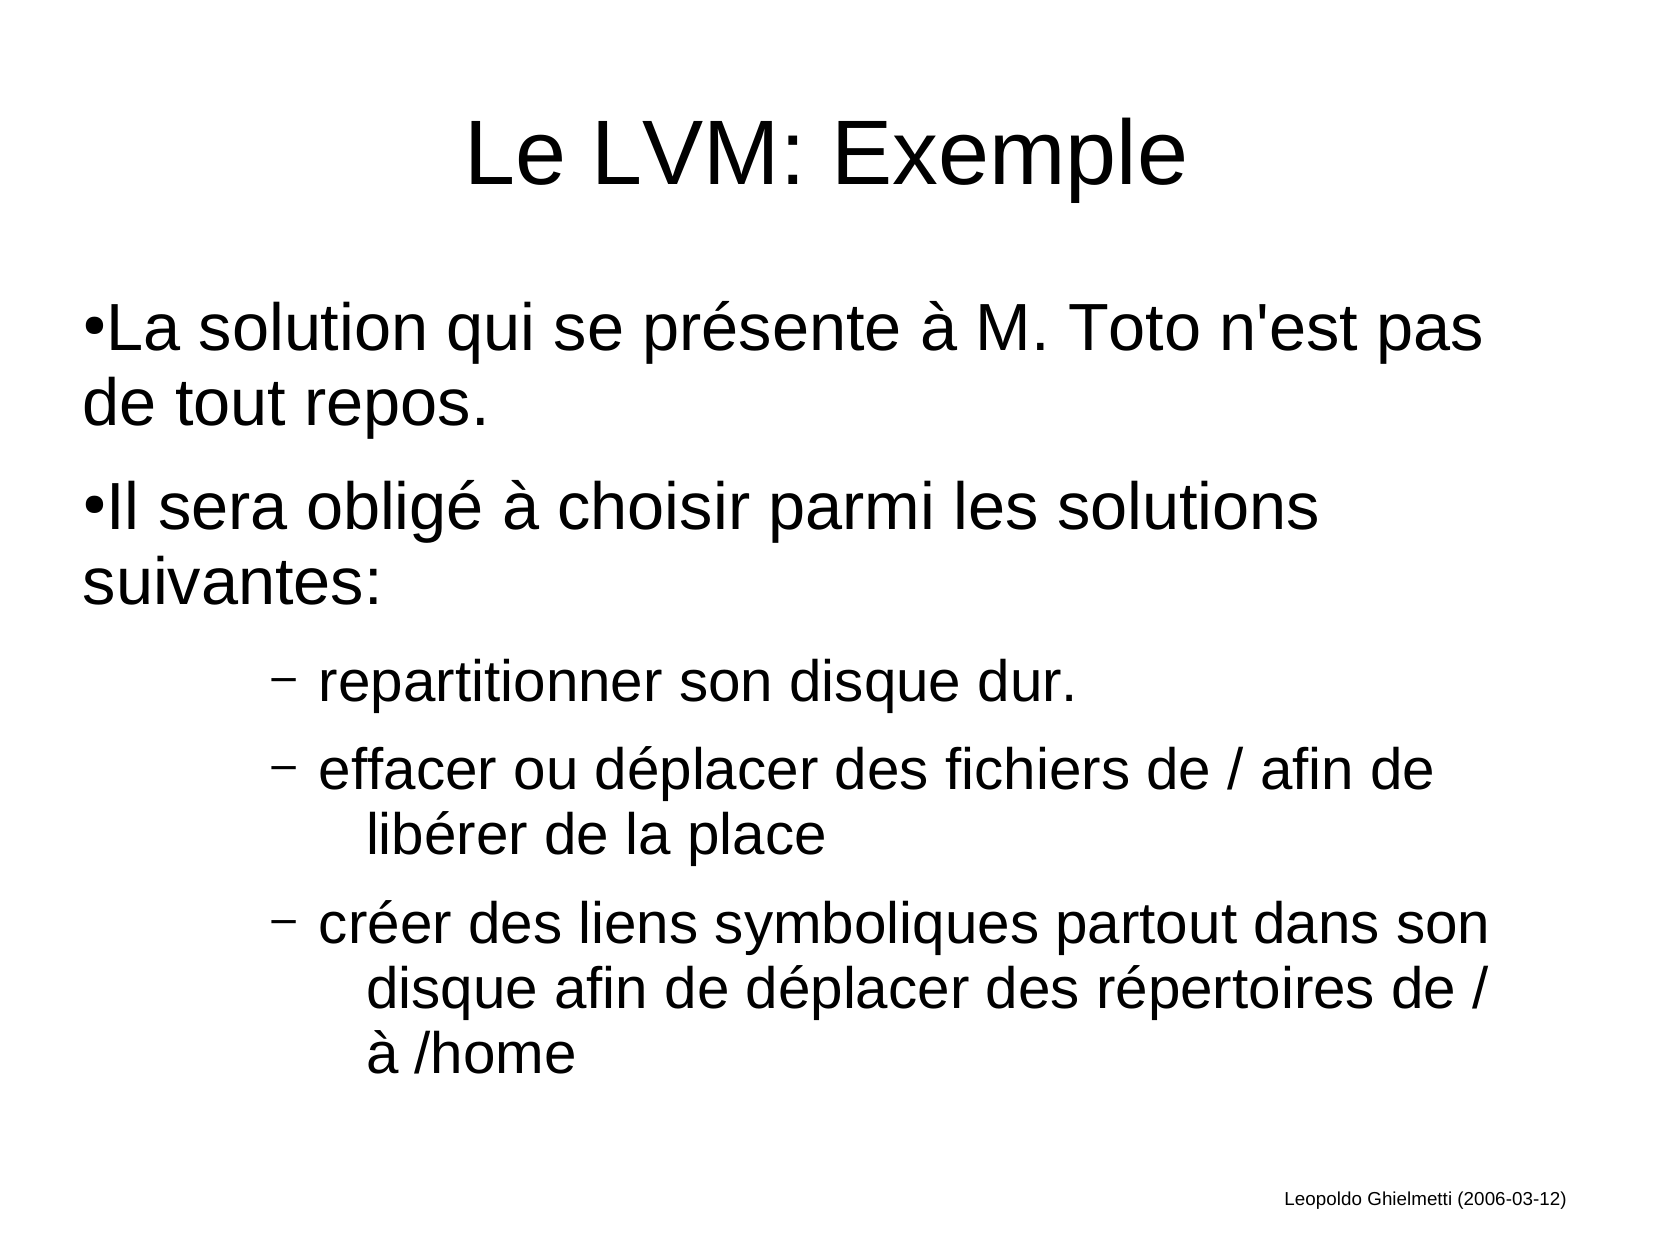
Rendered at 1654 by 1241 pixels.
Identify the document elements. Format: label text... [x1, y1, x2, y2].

text_box Leopoldo Ghielmetti (2006-03-12) [1269, 1181, 1595, 1217]
title Le LVM: Exemple [82, 49, 1571, 257]
list La solution qui se présente à M. Toto n'est pas de tout repos. Il sera obligé à choisir parmi les solutions suivantes: repartitionner son disque dur. effacer ou déplacer des fichiers de / afin de libérer de la place créer des liens symboliques partout dans son disque afin de déplacer des répertoires de / à /home [82, 290, 1571, 1109]
